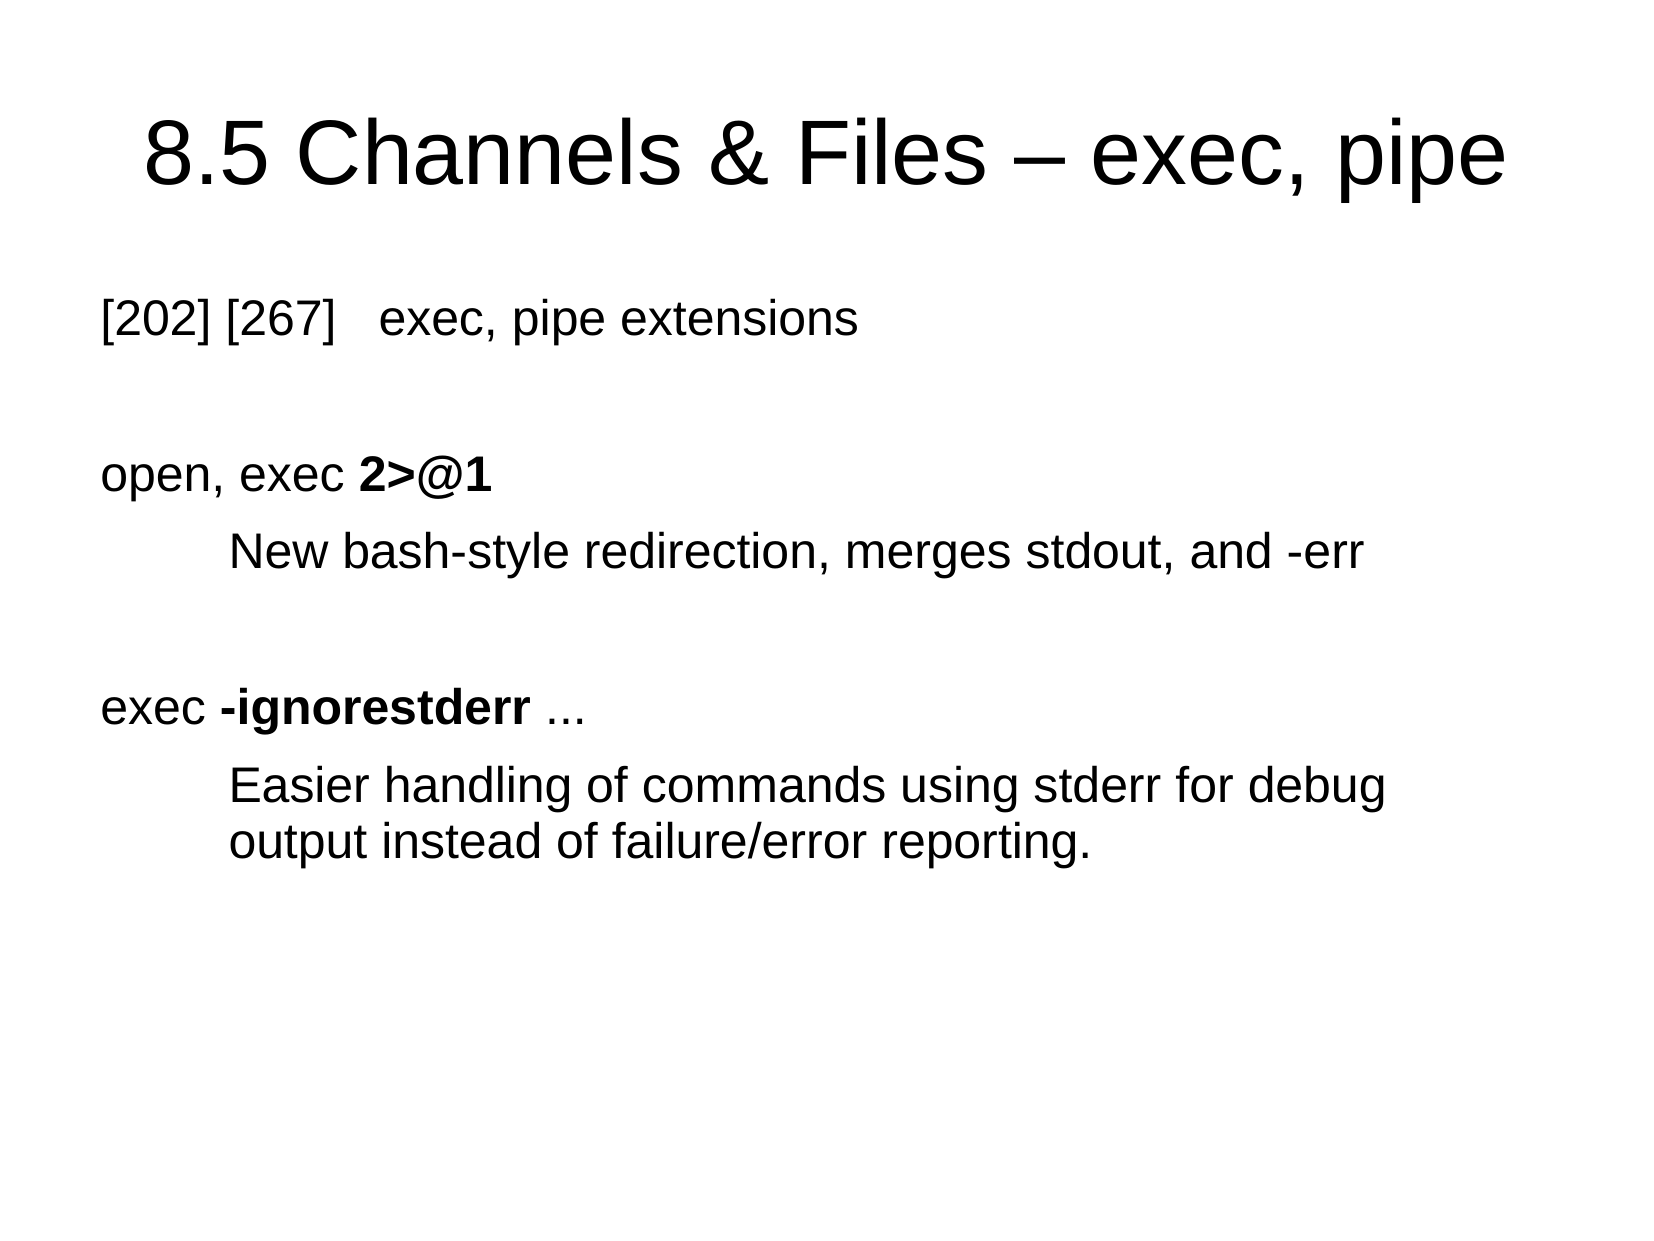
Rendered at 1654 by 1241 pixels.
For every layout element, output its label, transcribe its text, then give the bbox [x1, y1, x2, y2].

list [202] [267] exec, pipe extensions open, exec 2>@1 New bash-style redirection, merges stdout, and -err exec -ignorestderr ... Easier handling of commands using stderr for debug output instead of failure/error reporting. [82, 290, 1571, 1201]
title 8.5 Channels & Files – exec, pipe [82, 56, 1571, 250]
